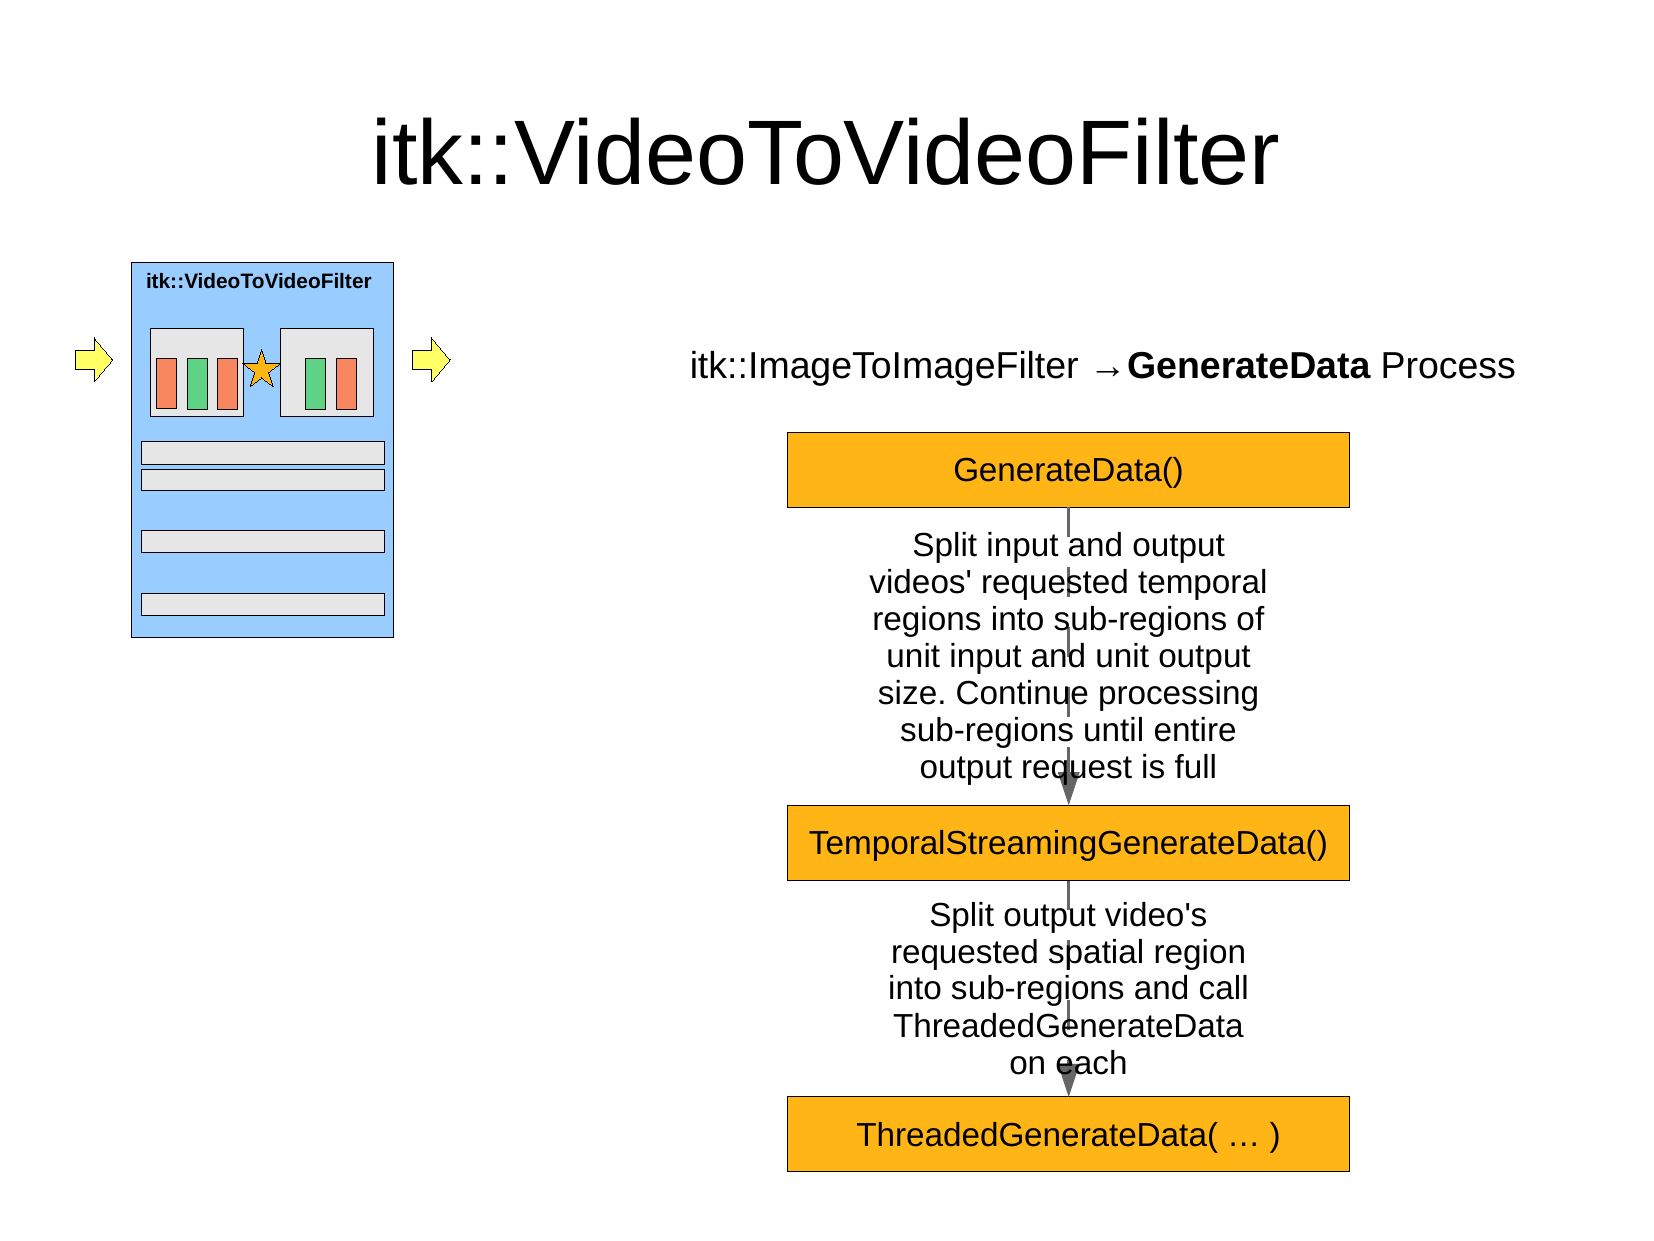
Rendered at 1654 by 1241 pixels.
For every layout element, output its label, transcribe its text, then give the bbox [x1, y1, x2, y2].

text_box [150, 328, 374, 417]
text_box ThreadedGenerateData( … ) [787, 1096, 1350, 1172]
text_box [412, 337, 451, 382]
text_box itk::VideoToVideoFilter [131, 262, 394, 638]
title itk::VideoToVideoFilter [82, 49, 1571, 257]
text_box [141, 593, 385, 616]
text_box itk::ImageToImageFilter →GenerateData Process [675, 337, 1538, 395]
text_box [141, 469, 385, 491]
text_box [75, 337, 113, 382]
text_box [141, 441, 385, 465]
text_box [141, 530, 385, 553]
text_box GenerateData() [787, 432, 1350, 508]
text_box TemporalStreamingGenerateData() [787, 805, 1350, 881]
